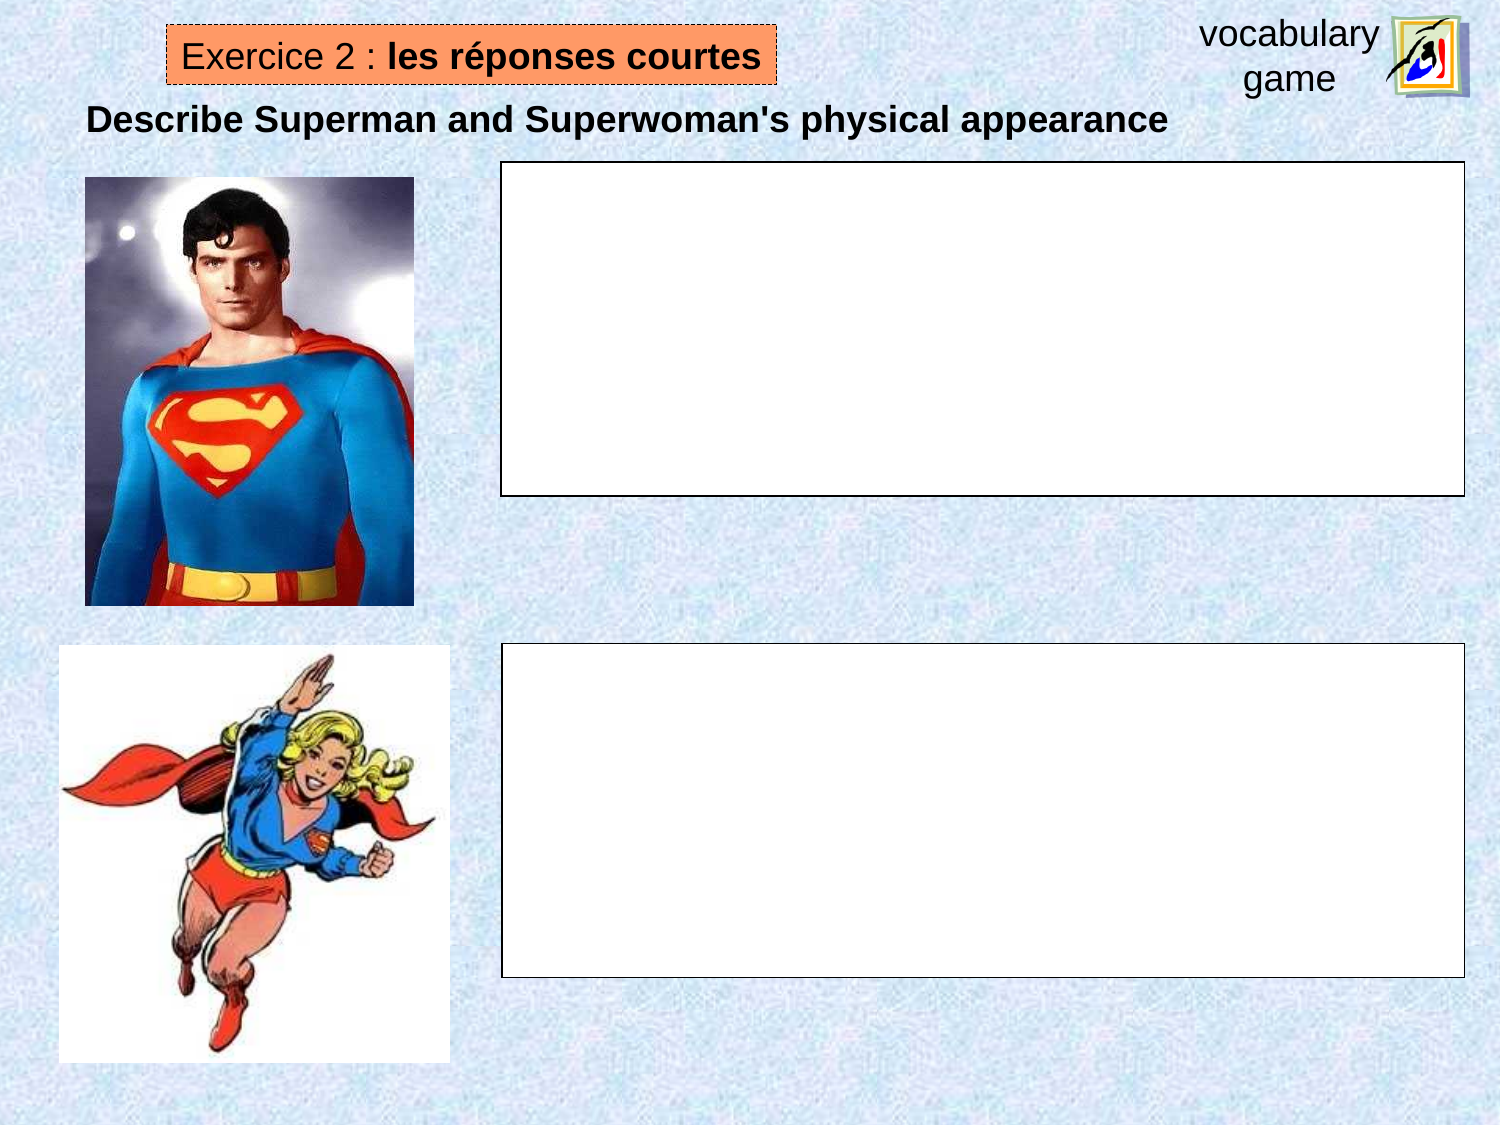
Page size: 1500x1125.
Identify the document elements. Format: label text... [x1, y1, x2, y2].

text_box vocabulary game [1184, 1, 1407, 107]
text_box [501, 643, 1465, 978]
text_box Exercice 2 : les réponses courtes [166, 24, 777, 85]
text_box [500, 162, 1465, 497]
text_box Describe Superman and Superwoman's physical appearance [71, 87, 1185, 148]
picture [0, 0, 1500, 1125]
